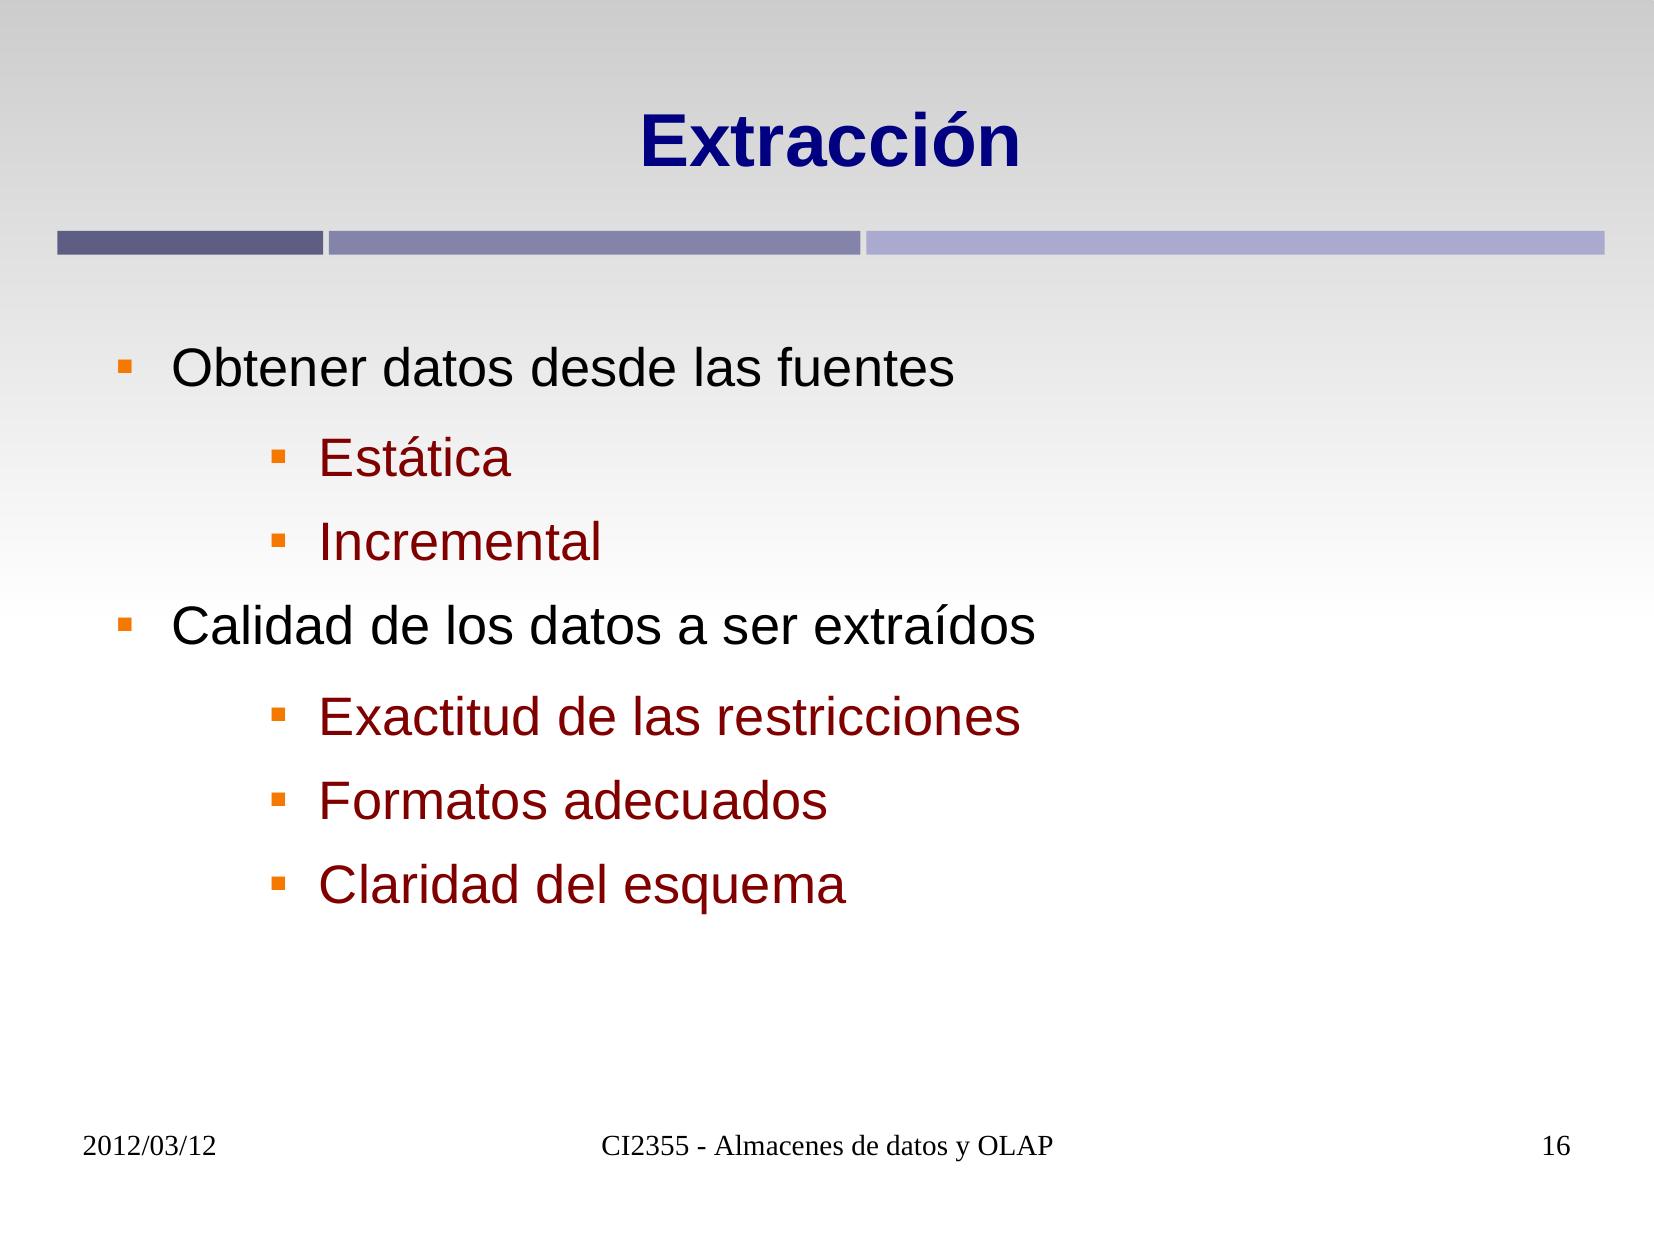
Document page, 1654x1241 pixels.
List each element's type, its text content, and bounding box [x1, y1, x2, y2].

title Extracción [86, 55, 1576, 226]
list Obtener datos desde las fuentes Estática Incremental Calidad de los datos a ser extraídos Exactitud de las restricciones Formatos adecuados Claridad del esquema [82, 337, 1571, 1109]
